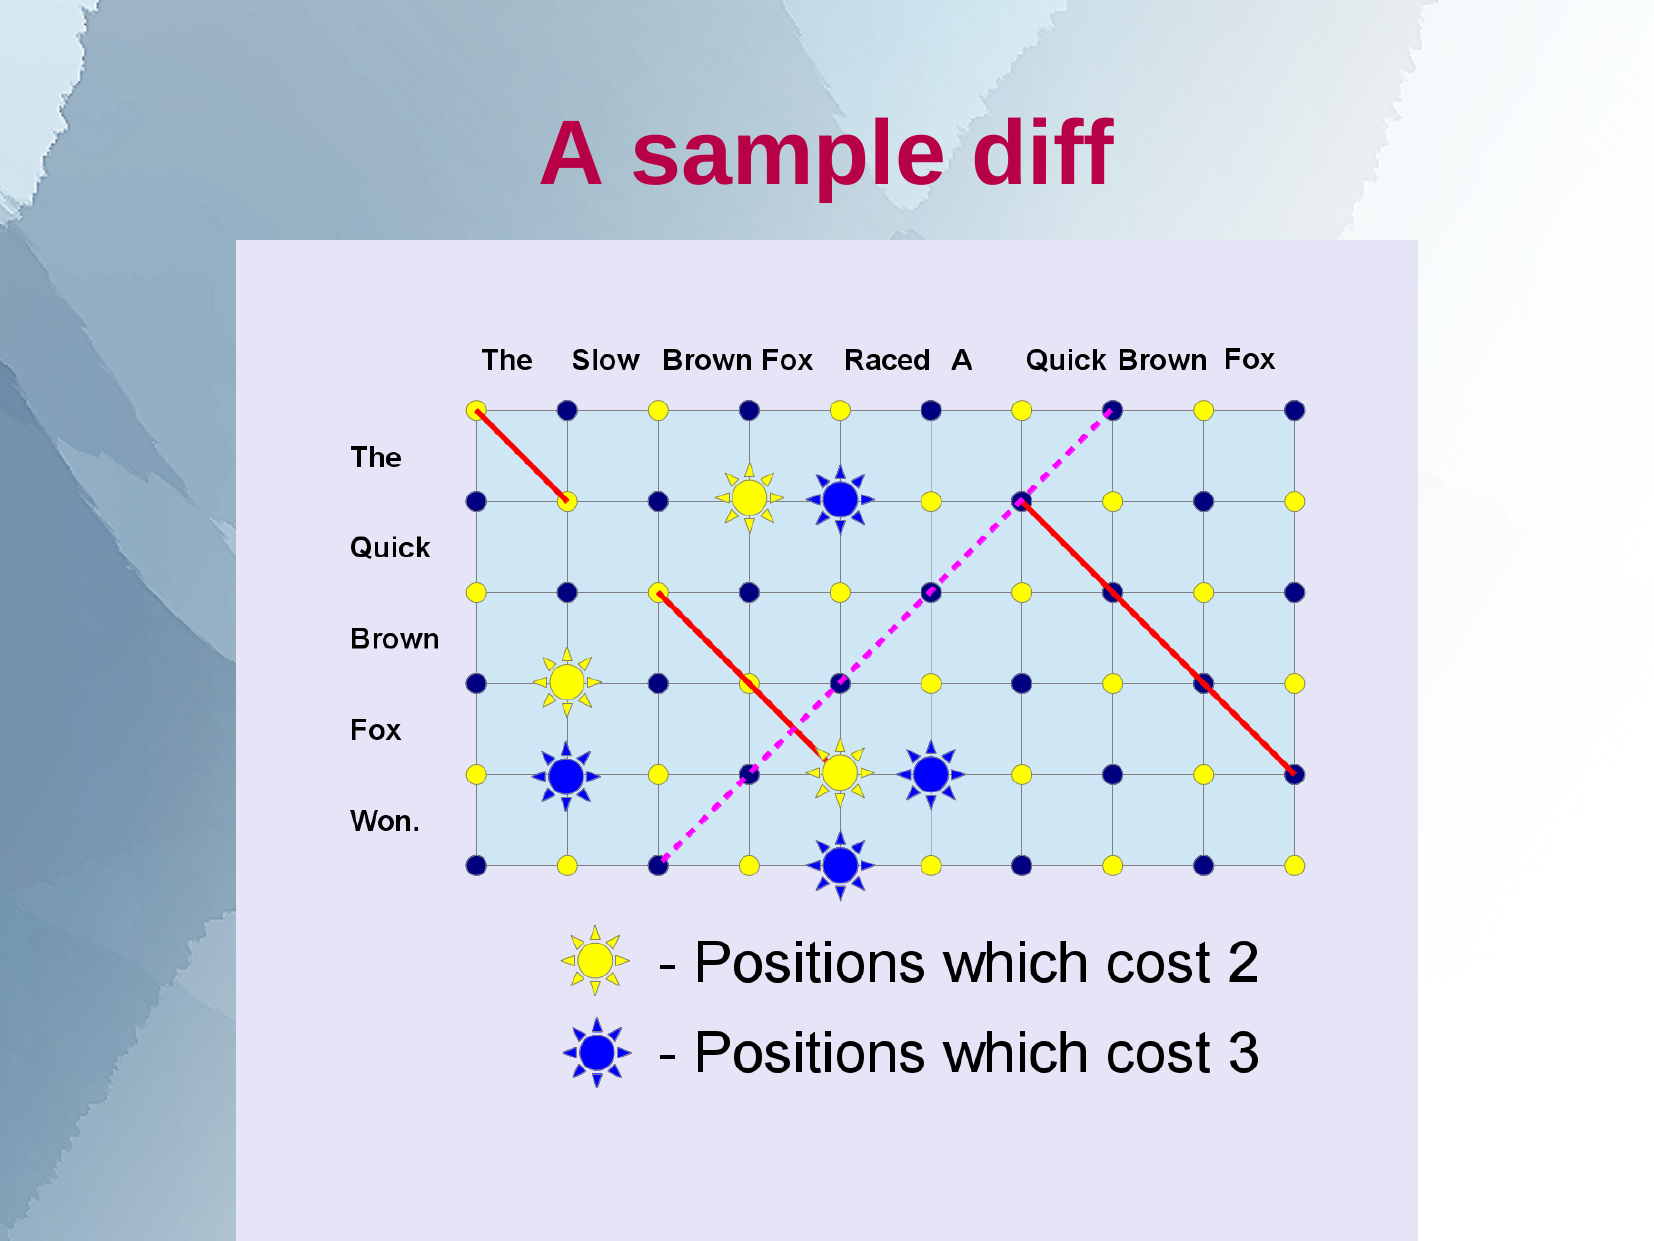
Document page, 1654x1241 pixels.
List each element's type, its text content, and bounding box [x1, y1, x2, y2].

picture [0, 0, 1654, 1241]
title A sample diff [82, 49, 1571, 257]
